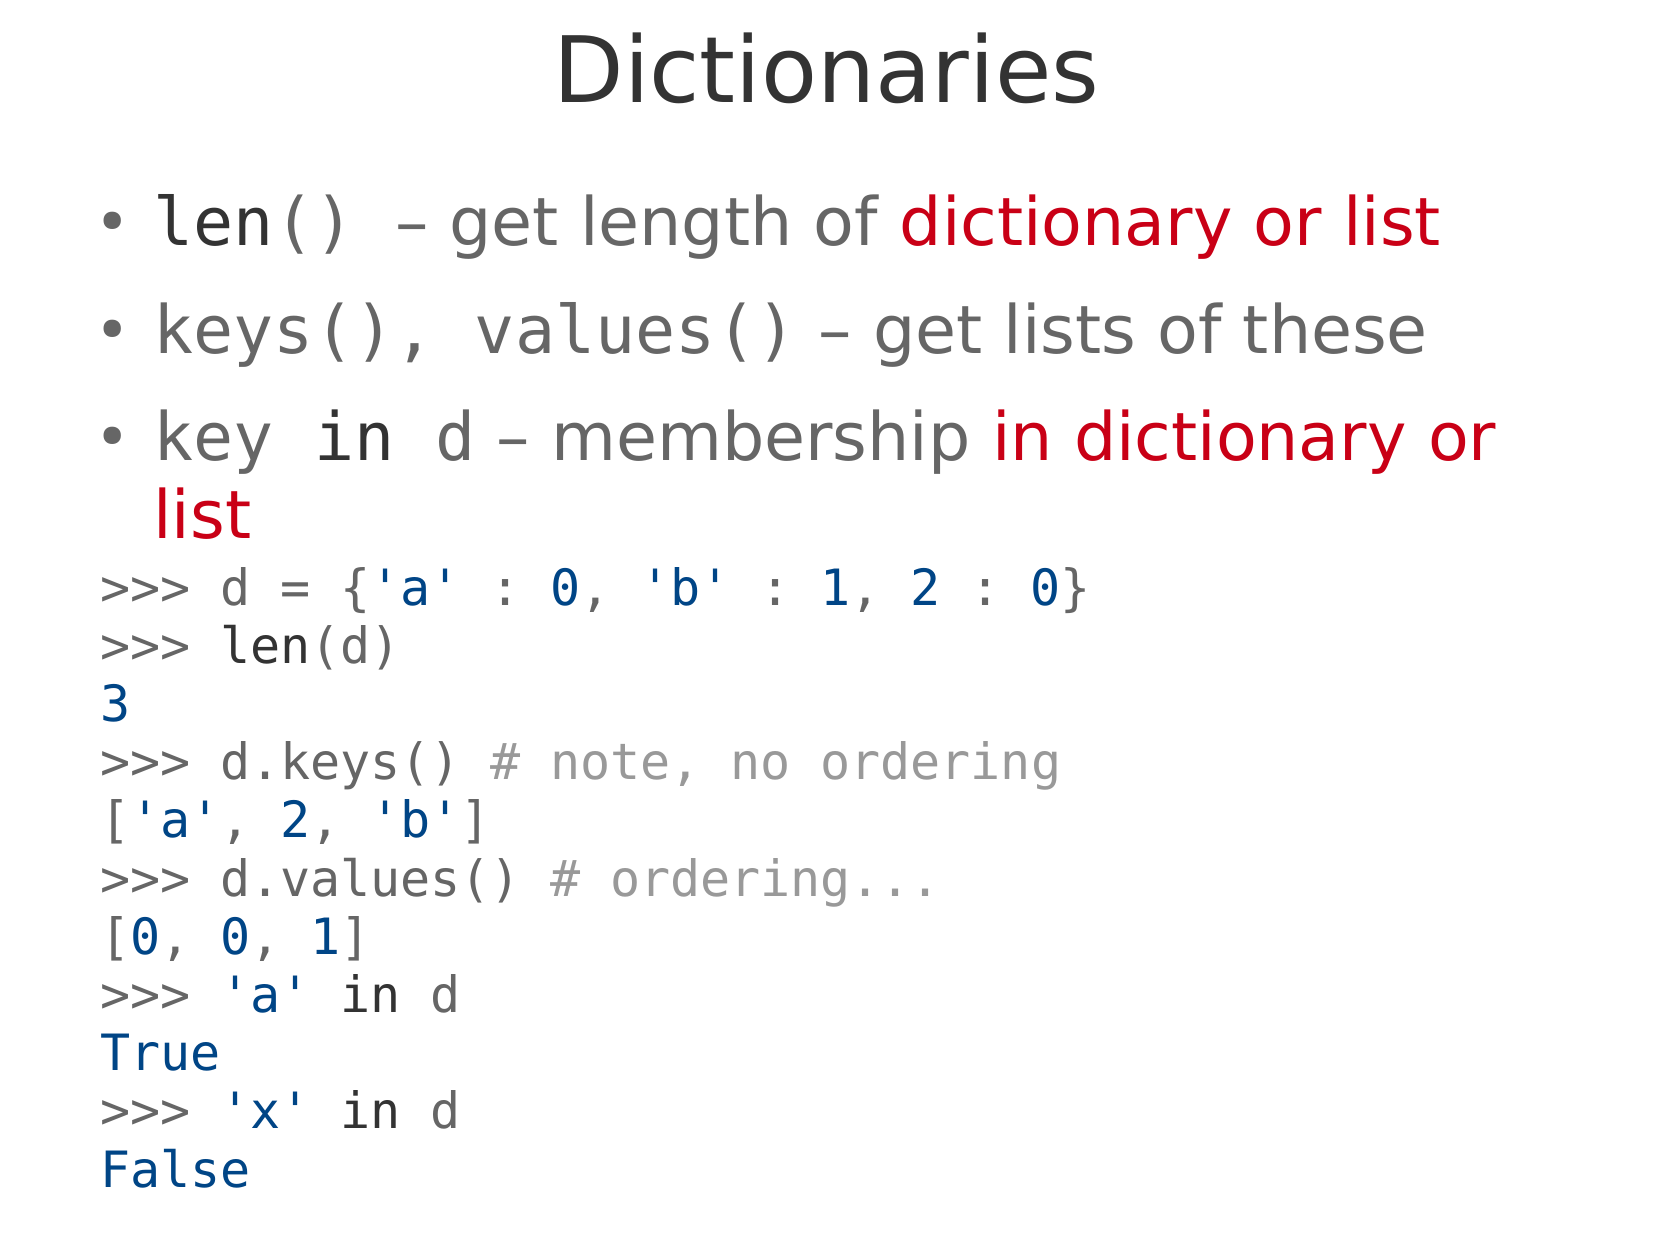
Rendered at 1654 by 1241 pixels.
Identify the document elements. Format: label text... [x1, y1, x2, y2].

text_box >>> d = {'a' : 0, 'b' : 1, 2 : 0} >>> len(d) 3 >>> d.keys() # note, no ordering ['a', 2, 'b'] >>> d.values() # ordering... [0, 0, 1] >>> 'a' in d True >>> 'x' in d False [86, 551, 1474, 1241]
list len() – get length of dictionary or list keys(), values() – get lists of these key in d – membership in dictionary or list [82, 183, 1571, 1003]
title Dictionaries [82, 0, 1571, 167]
